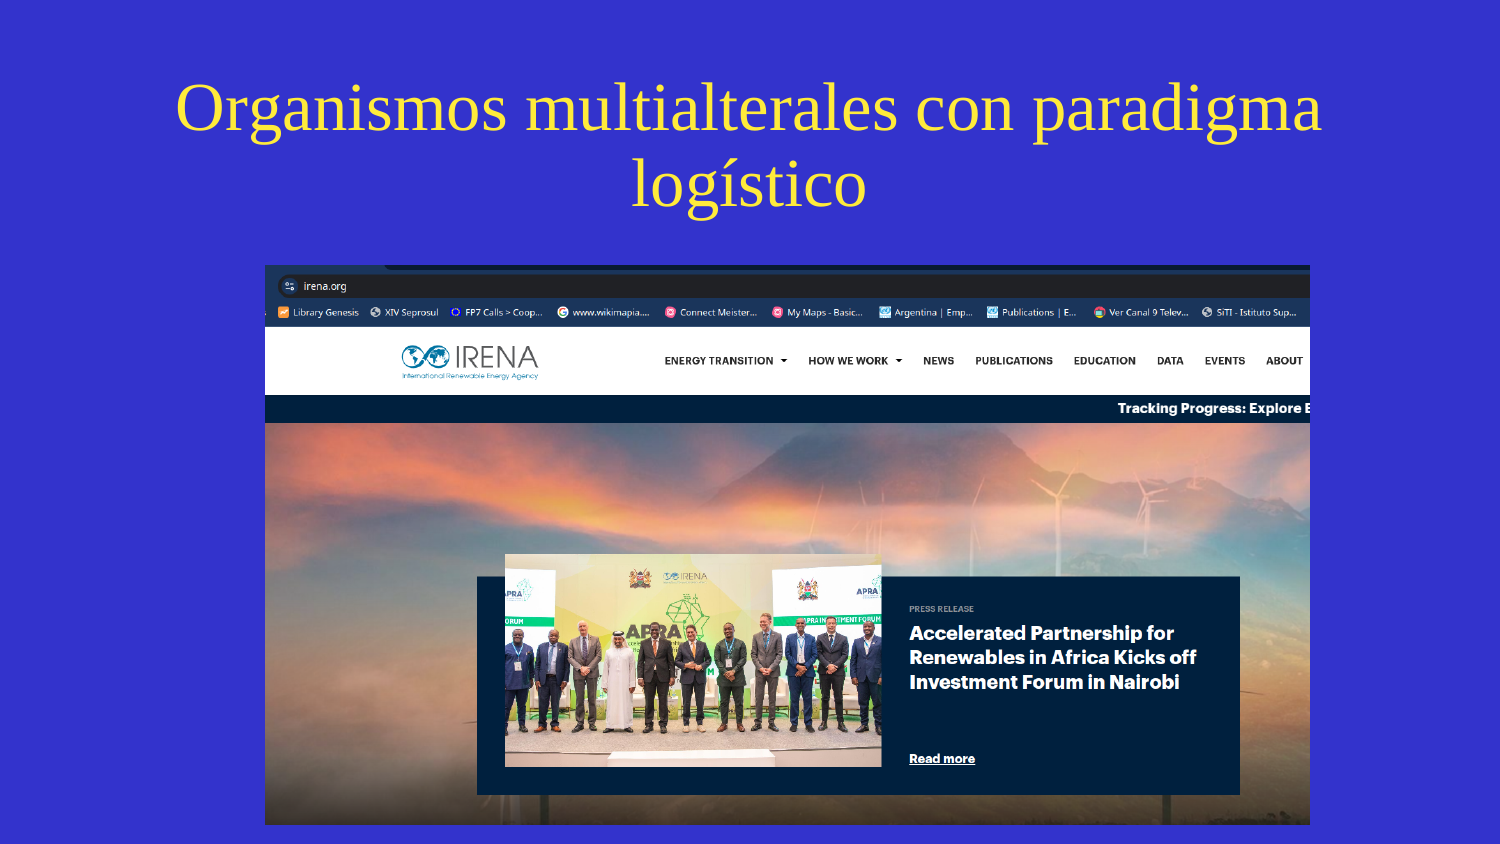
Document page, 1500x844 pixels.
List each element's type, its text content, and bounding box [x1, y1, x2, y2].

picture [265, 265, 1310, 825]
title Organismos multialterales con paradigma logístico [112, 61, 1388, 230]
